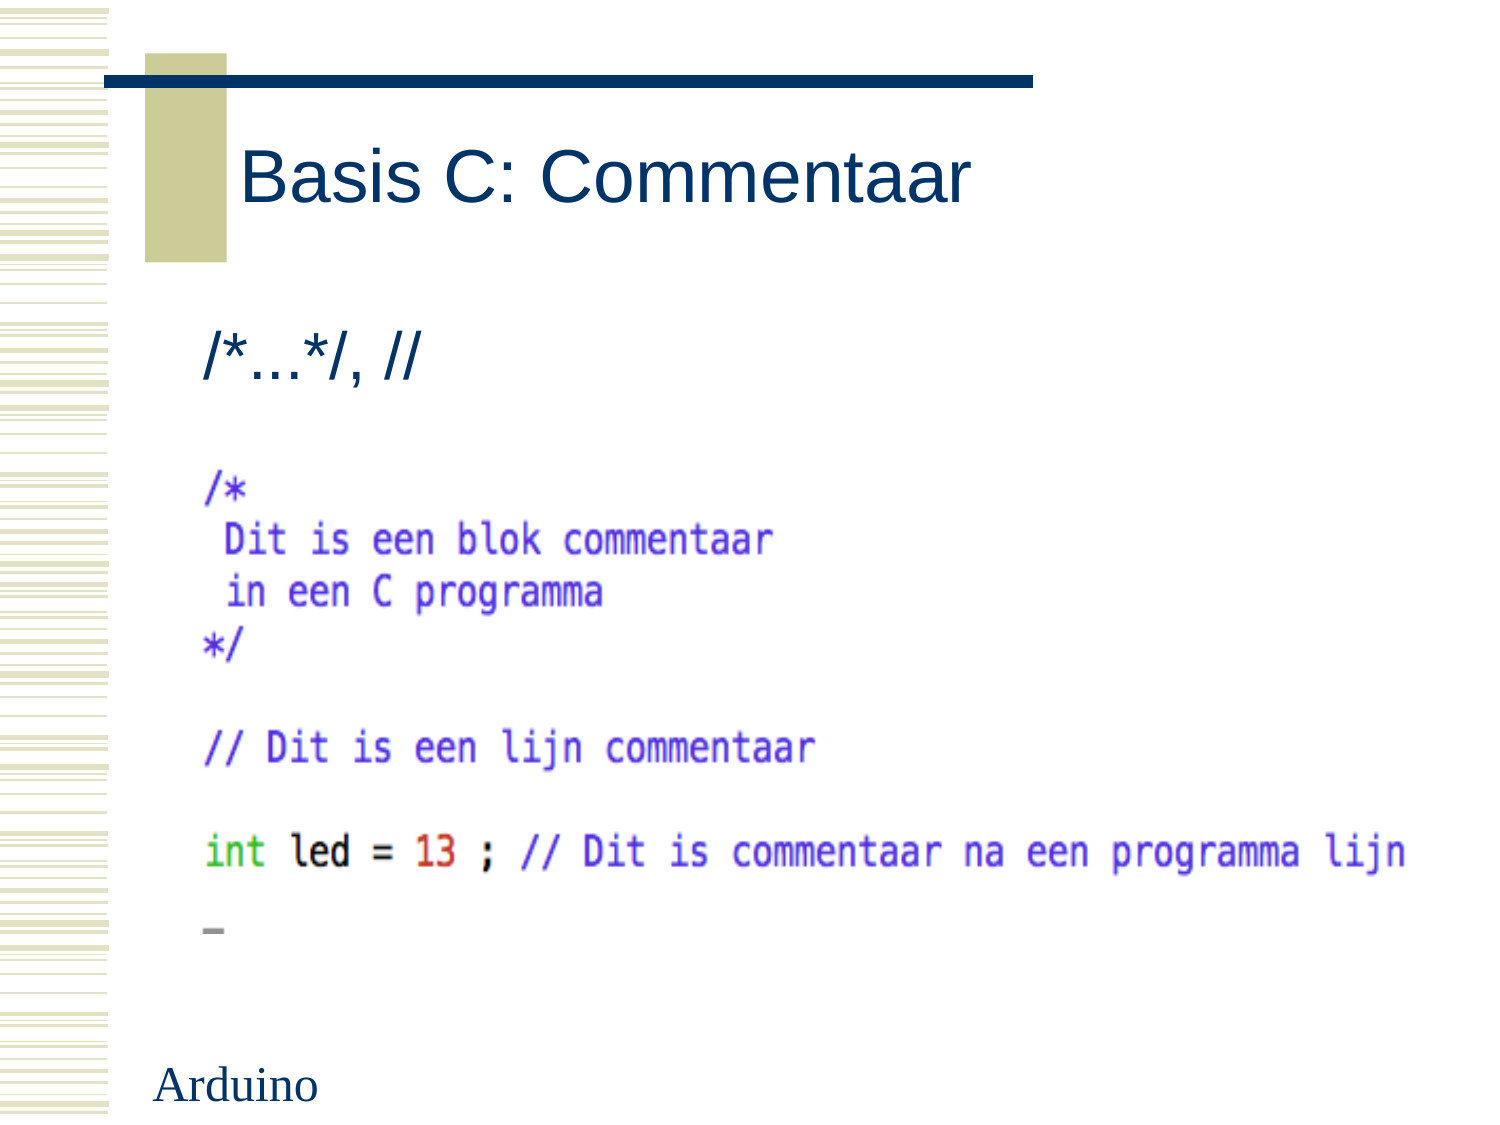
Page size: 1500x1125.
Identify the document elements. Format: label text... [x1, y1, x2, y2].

title Basis C: Commentaar [225, 99, 1435, 263]
picture [195, 436, 1453, 934]
list /*...*/, // [132, 312, 1438, 965]
